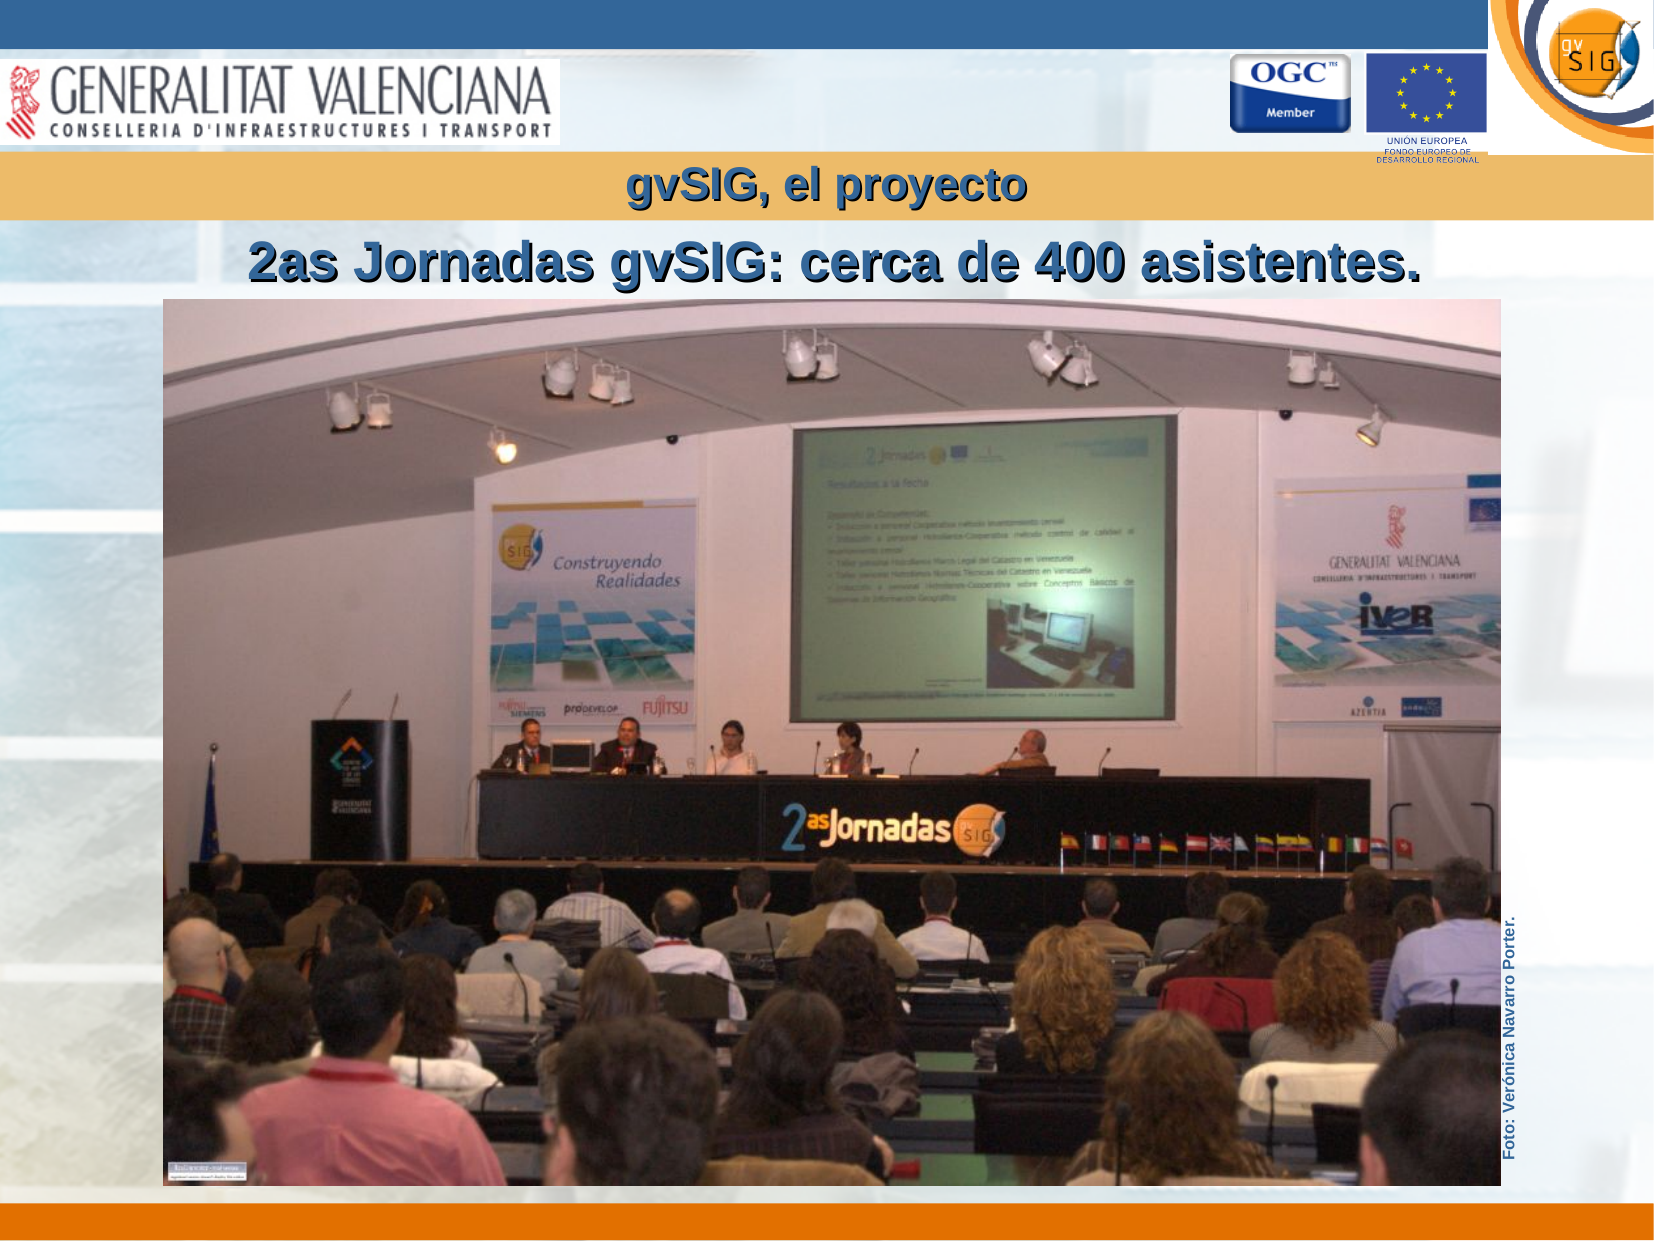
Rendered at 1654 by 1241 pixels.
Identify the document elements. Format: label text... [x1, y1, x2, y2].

picture [163, 299, 1501, 1186]
picture [1230, 54, 1351, 133]
text_box 2as Jornadas gvSIG: cerca de 400 asistentes. [232, 223, 1621, 299]
picture [1364, 0, 1654, 150]
text_box gvSIG, el proyecto [0, 150, 1654, 233]
picture [0, 59, 560, 145]
text_box Foto: Verónica Navarro Porter. [1501, 485, 1526, 1176]
